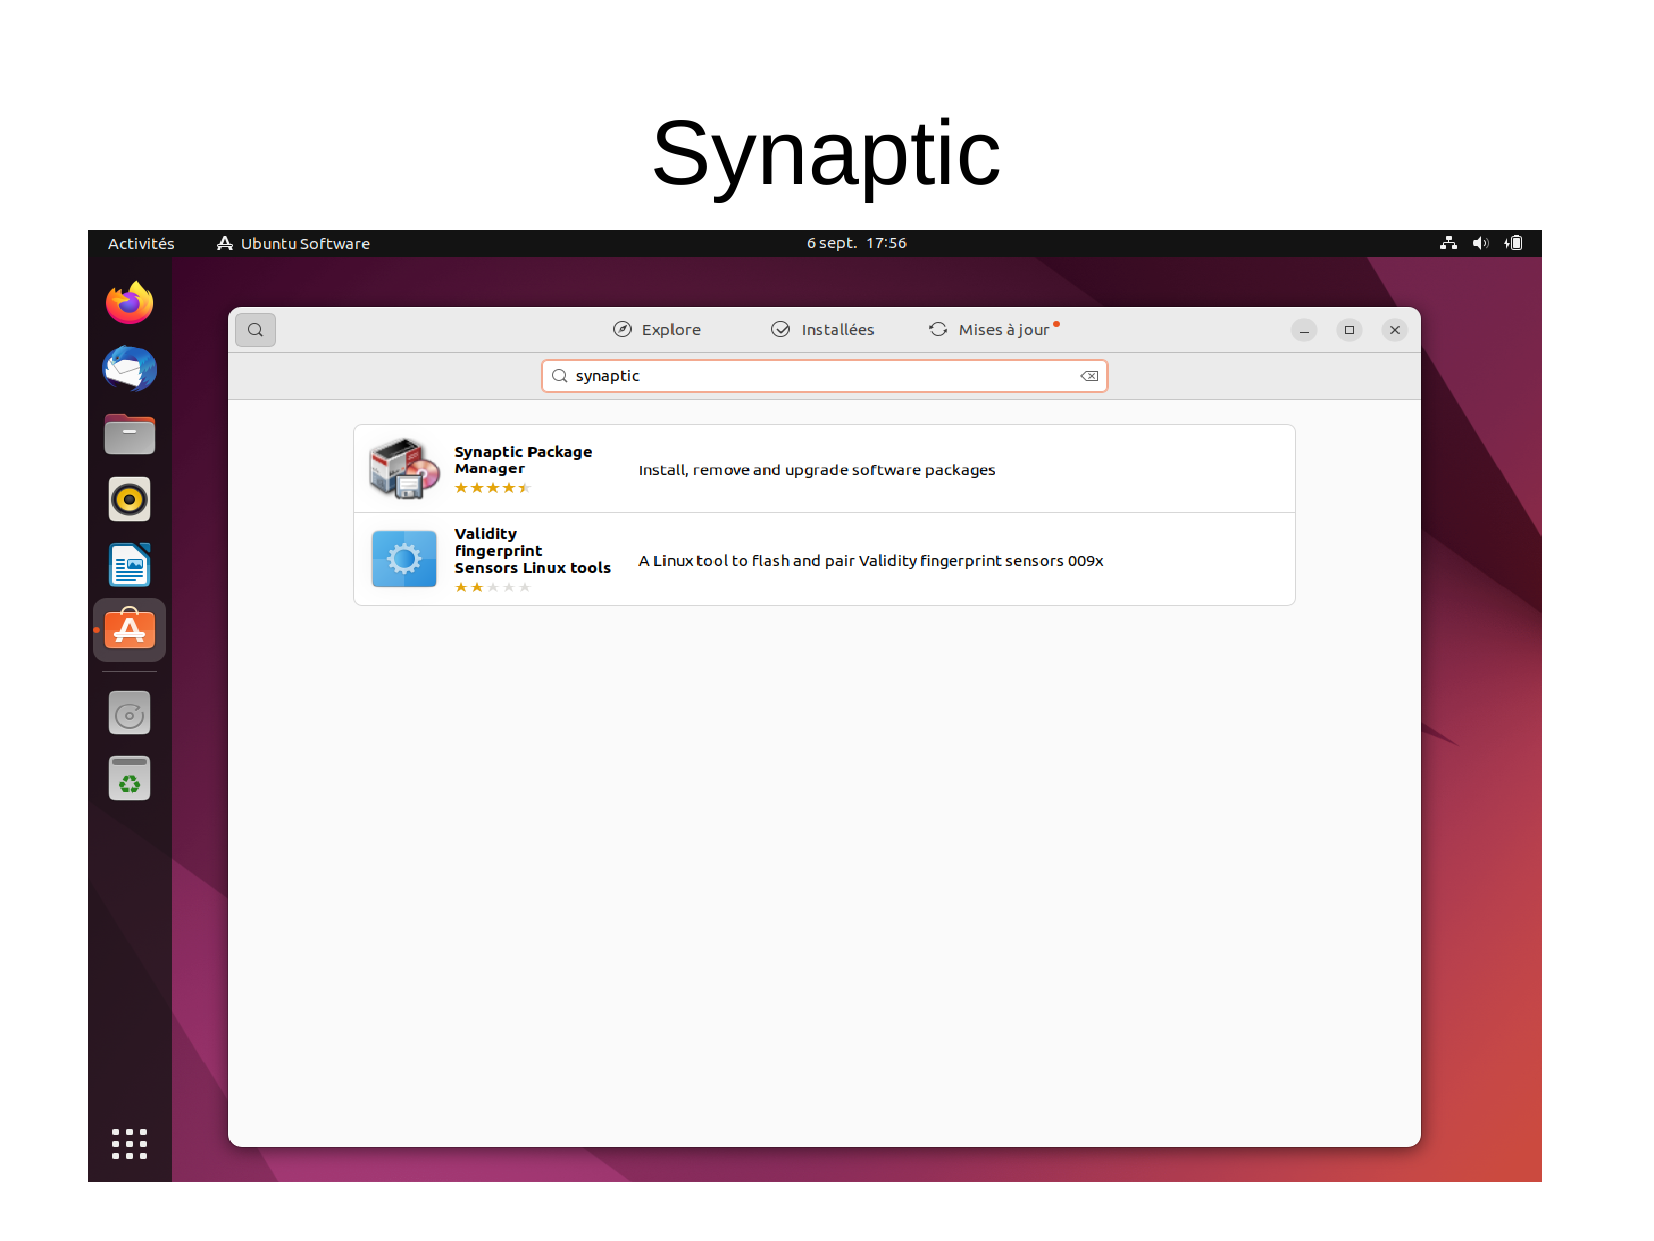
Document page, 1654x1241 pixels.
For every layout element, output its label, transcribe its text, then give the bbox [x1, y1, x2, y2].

title Synaptic [82, 49, 1571, 257]
picture [88, 230, 1542, 1182]
